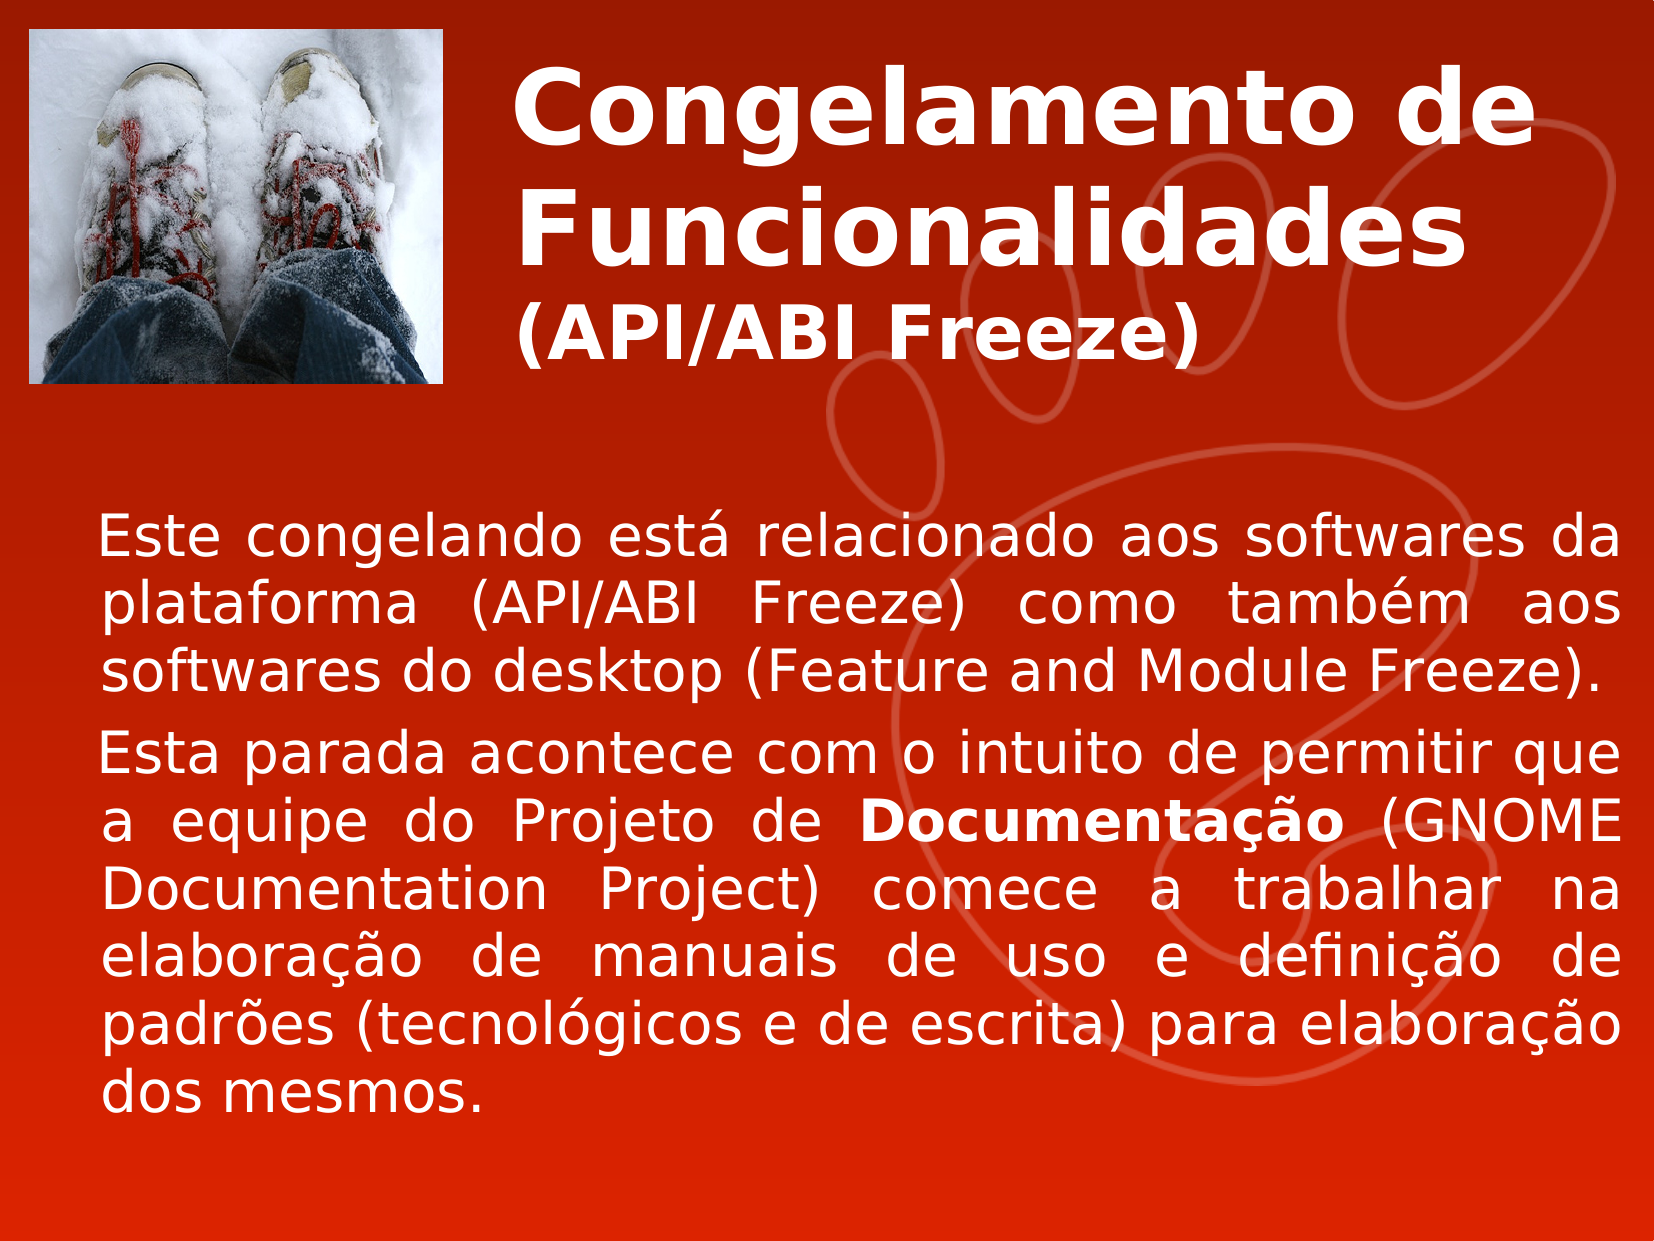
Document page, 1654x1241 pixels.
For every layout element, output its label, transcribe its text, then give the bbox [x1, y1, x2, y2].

picture [29, 29, 443, 384]
title Congelamento de Funcionalidades (API/ABI Freeze) [442, 0, 1654, 668]
list Este congelando está relacionado aos softwares da plataforma (API/ABI Freeze) como também aos softwares do desktop (Feature and Module Freeze). Esta parada acontece com o intuito de permitir que a equipe do Projeto de Documentação (GNOME Documentation Project) comece a trabalhar na elaboração de manuais de uso e definição de padrões (tecnológicos e de escrita) para elaboração dos mesmos. [29, 501, 1625, 1209]
